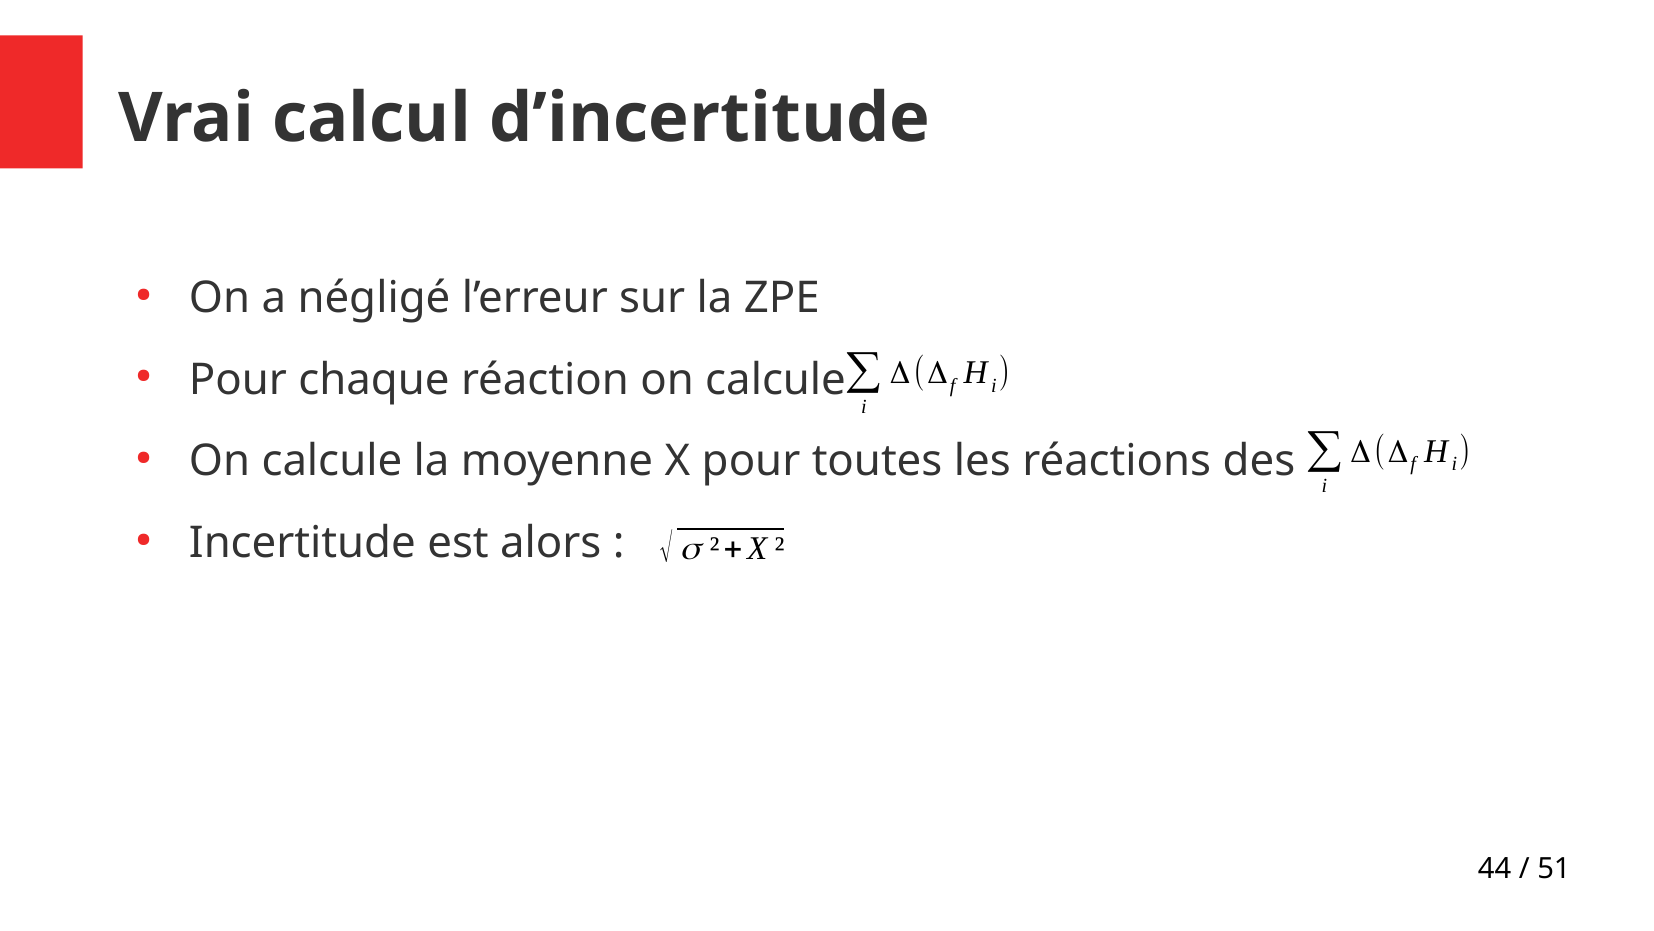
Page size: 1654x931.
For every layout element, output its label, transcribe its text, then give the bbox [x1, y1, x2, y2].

chart [1299, 428, 1477, 497]
title Vrai calcul d’incertitude [118, 37, 1571, 193]
chart [838, 350, 1016, 418]
list On a négligé l’erreur sur la ZPE Pour chaque réaction on calcule On calcule la moyenne X pour toutes les réactions des Incertitude est alors : [118, 265, 1536, 806]
chart [653, 527, 792, 567]
